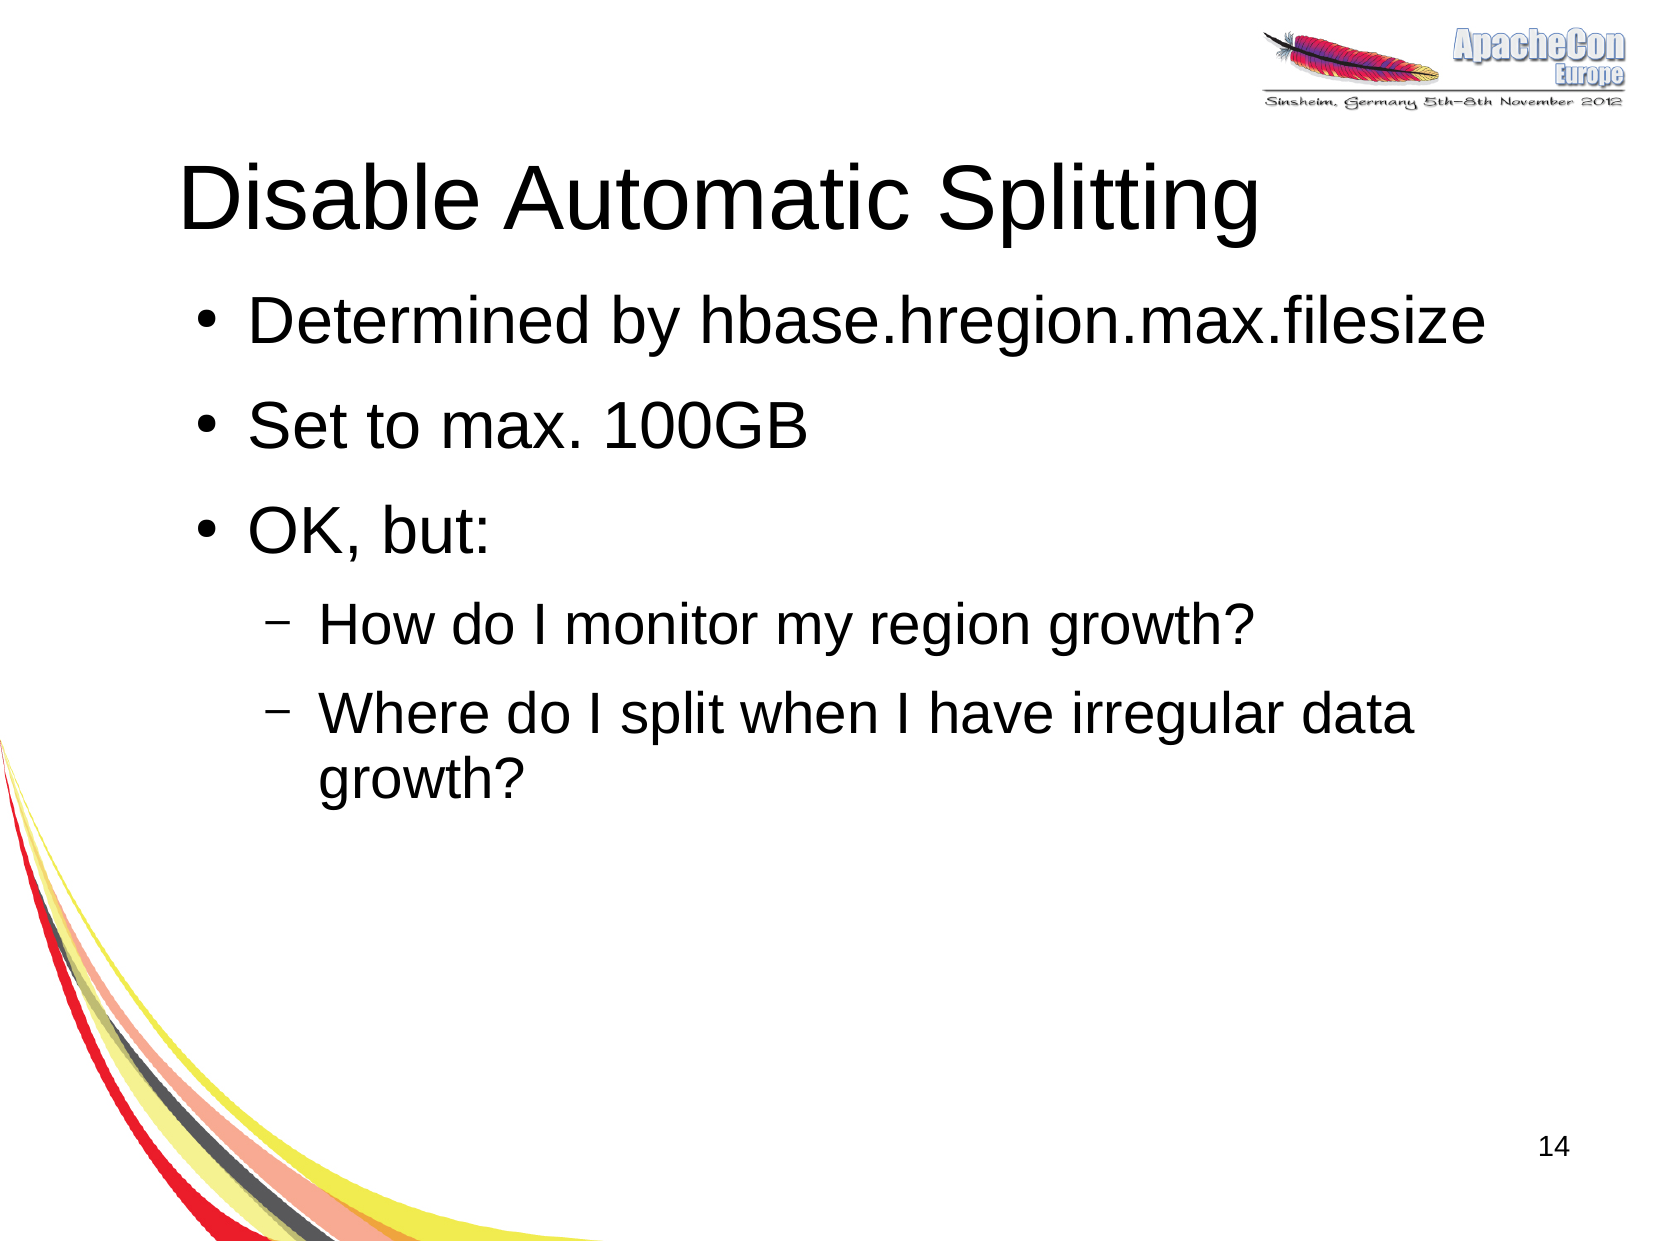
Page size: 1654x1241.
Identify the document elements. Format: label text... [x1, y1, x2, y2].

list Determined by hbase.hregion.max.filesize Set to max. 100GB OK, but: How do I monitor my region growth? Where do I split when I have irregular data growth? [177, 283, 1535, 811]
title Disable Automatic Splitting [177, 141, 1535, 254]
picture [0, 0, 1653, 1241]
